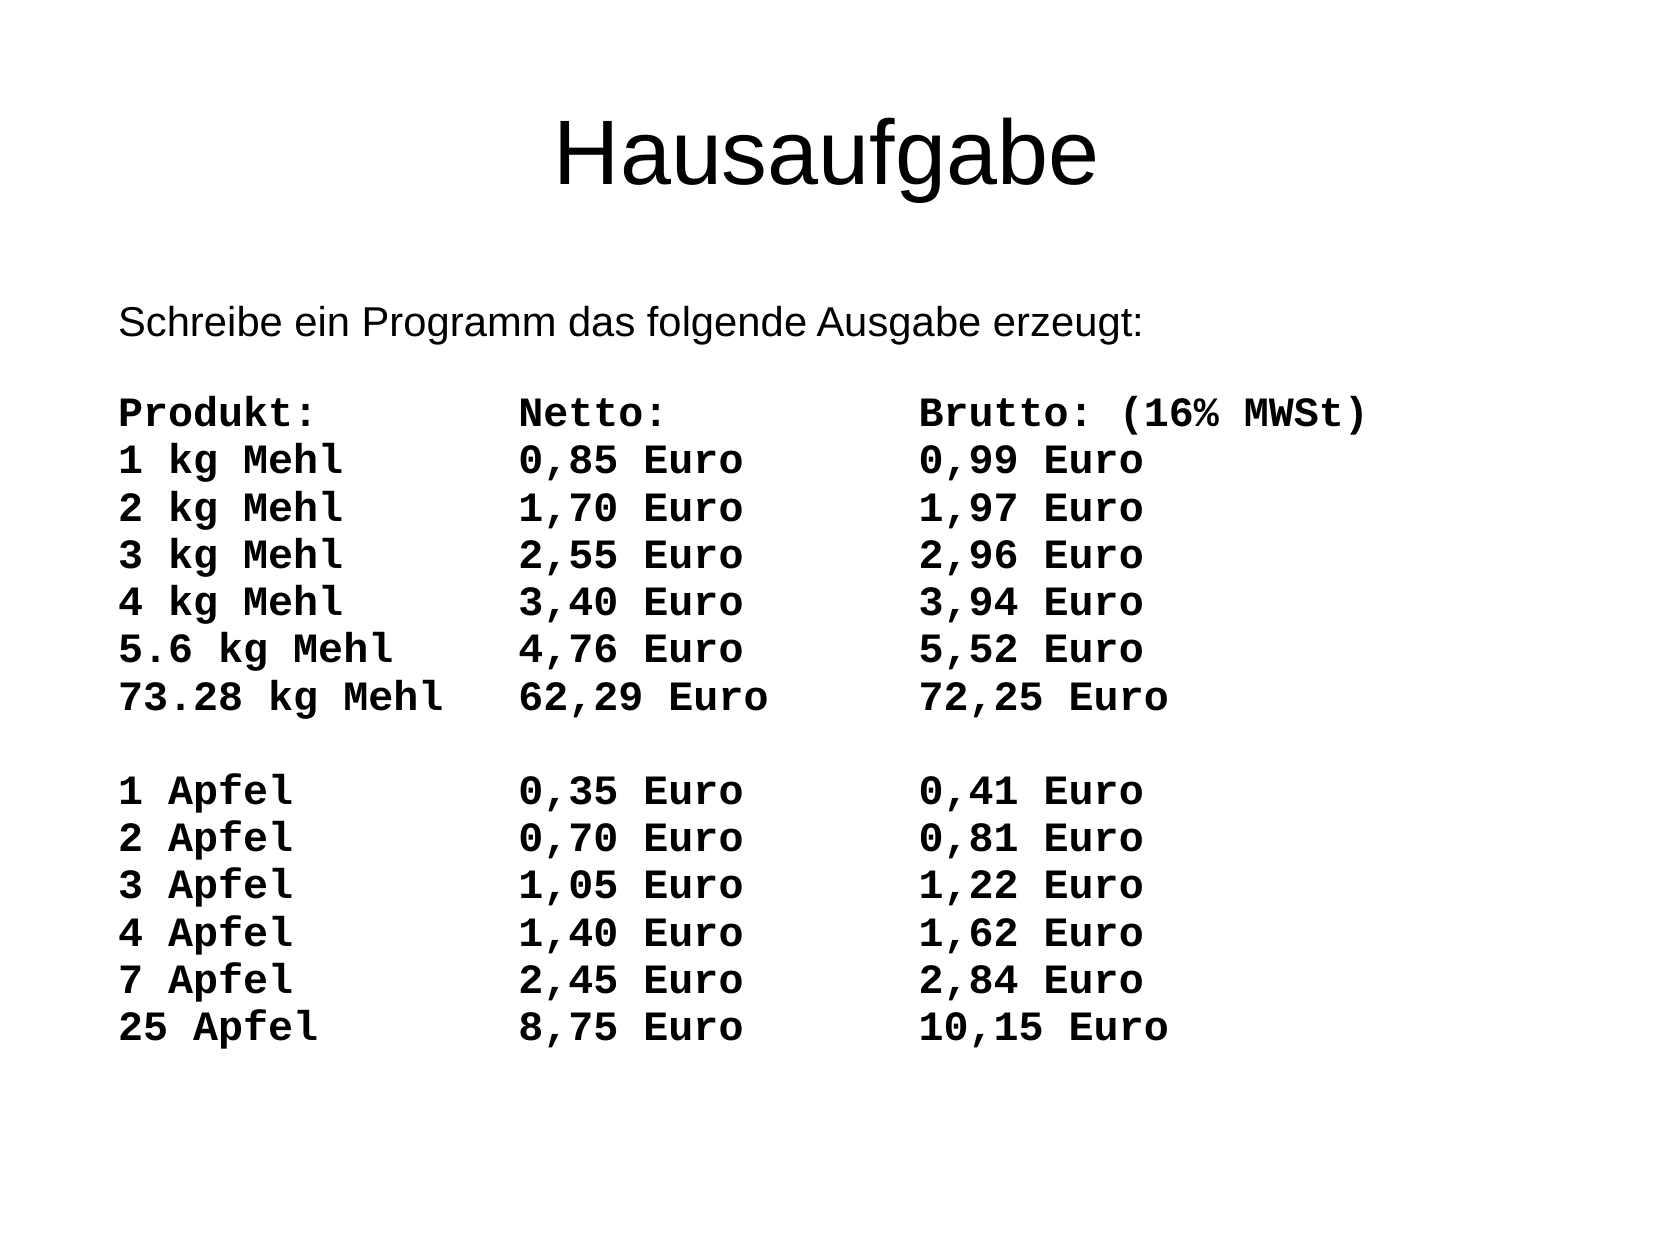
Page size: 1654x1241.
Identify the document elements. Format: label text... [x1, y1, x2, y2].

title Hausaufgabe [82, 49, 1571, 257]
subtitle Schreibe ein Programm das folgende Ausgabe erzeugt: Produkt: Netto: Brutto: (16% MWSt) 1 kg Mehl 0,85 Euro 0,99 Euro 2 kg Mehl 1,70 Euro 1,97 Euro 3 kg Mehl 2,55 Euro 2,96 Euro 4 kg Mehl 3,40 Euro 3,94 Euro 5.6 kg Mehl 4,76 Euro 5,52 Euro 73.28 kg Mehl 62,29 Euro 72,25 Euro 1 Apfel 0,35 Euro 0,41 Euro 2 Apfel 0,70 Euro 0,81 Euro 3 Apfel 1,05 Euro 1,22 Euro 4 Apfel 1,40 Euro 1,62 Euro 7 Apfel 2,45 Euro 2,84 Euro 25 Apfel 8,75 Euro 10,15 Euro [82, 294, 1571, 1104]
